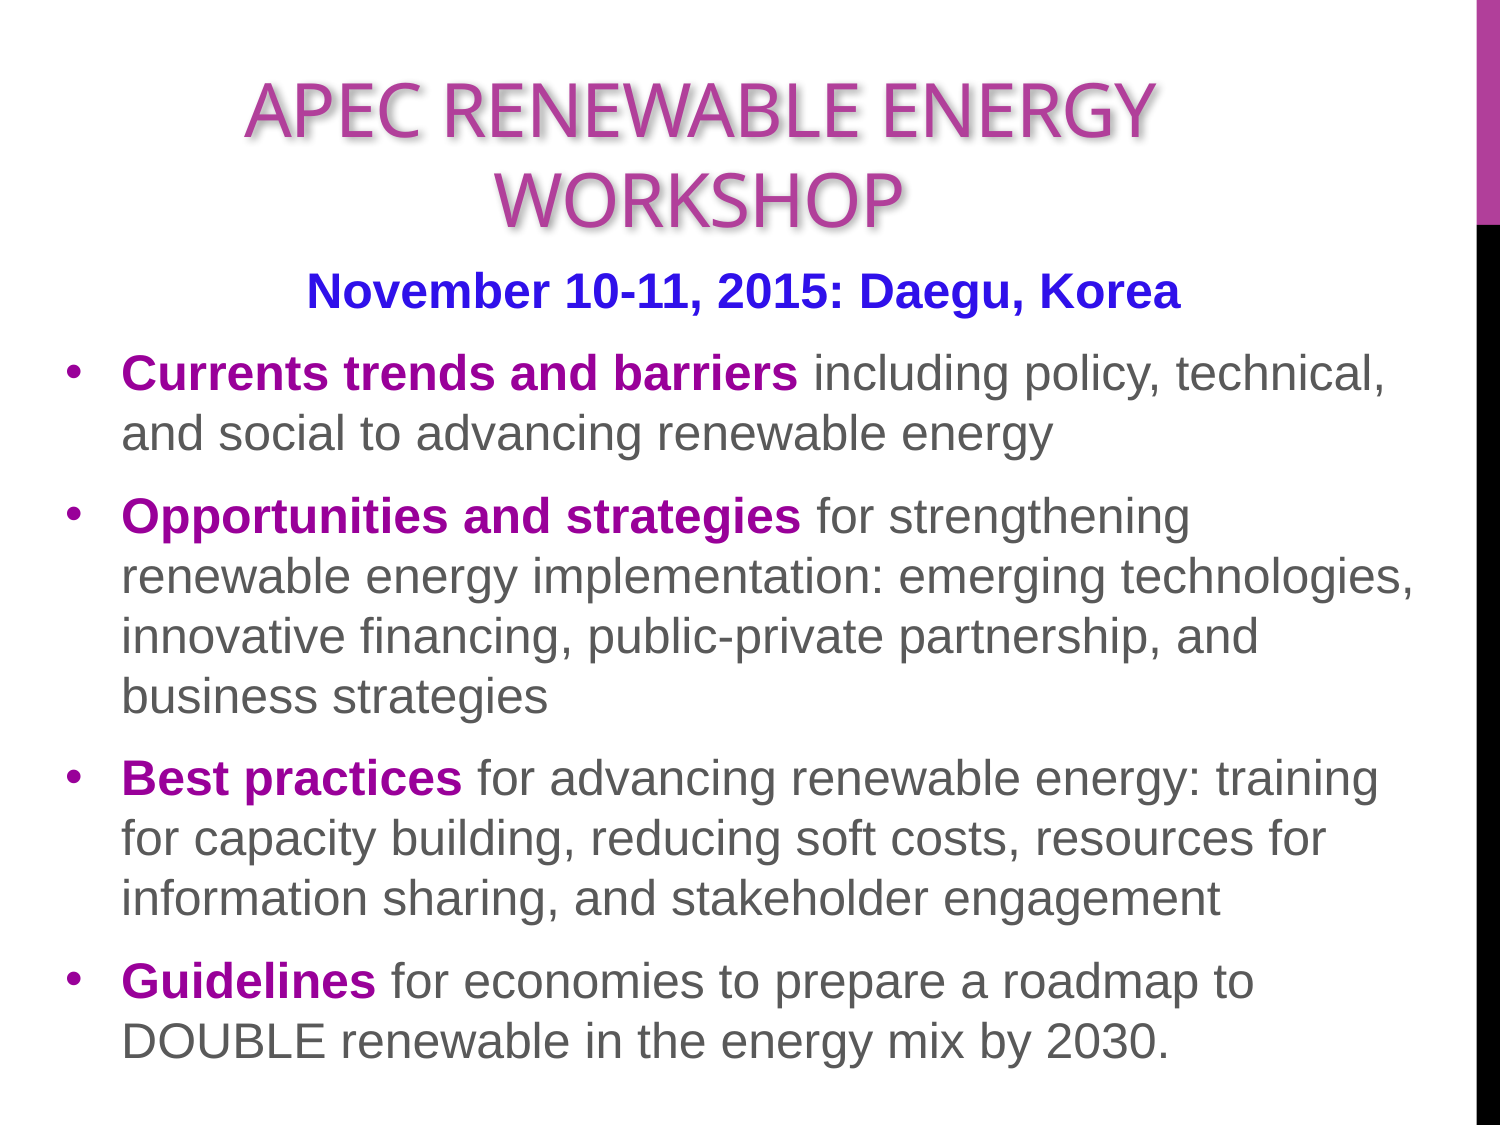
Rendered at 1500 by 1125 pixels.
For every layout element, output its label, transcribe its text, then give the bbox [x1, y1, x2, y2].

title APEC Renewable Energy Workshop [75, 24, 1325, 250]
list November 10-11, 2015: Daegu, Korea Currents trends and barriers including policy, technical, and social to advancing renewable energy Opportunities and strategies for strengthening renewable energy implementation: emerging technologies, innovative financing, public-private partnership, and business strategies Best practices for advancing renewable energy: training for capacity building, reducing soft costs, resources for information sharing, and stakeholder engagement Guidelines for economies to prepare a roadmap to DOUBLE renewable in the energy mix by 2030. [50, 250, 1438, 1038]
